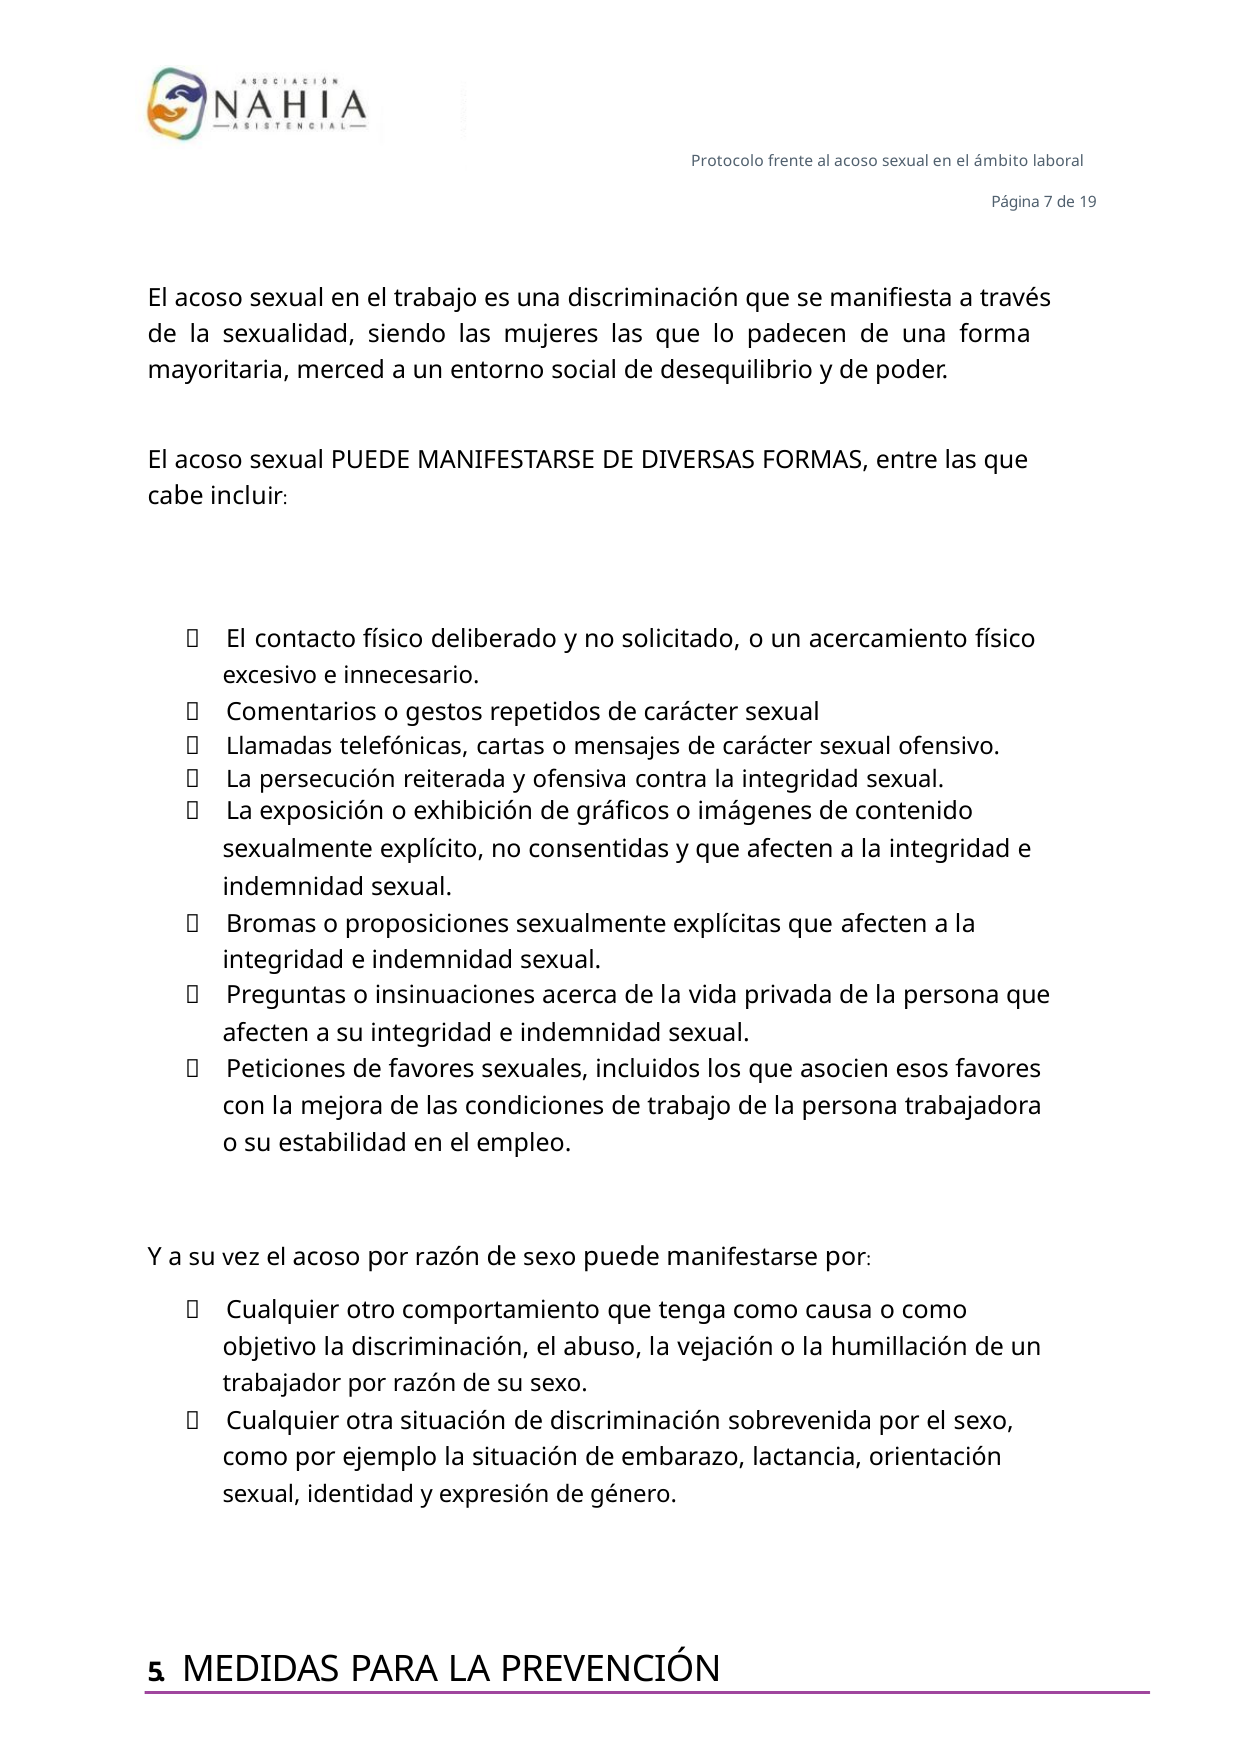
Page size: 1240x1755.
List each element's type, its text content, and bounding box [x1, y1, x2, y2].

text_box Protocolo frente al acoso sexual en el ámbito laboral Página 7 de 19 [691, 150, 1119, 212]
text_box El acoso sexual PUEDE MANIFESTARSE DE DIVERSAS FORMAS, entre las que cabe incluir: [147, 443, 1119, 510]
text_box  Bromas o proposiciones sexualmente explícitas que afecten a la integridad e indemnidad sexual.  Preguntas o insinuaciones acerca de la vida privada de la persona que afecten a su integridad e indemnidad sexual.  Peticiones de favores sexuales, incluidos los que asocien esos favores con la mejora de las condiciones de trabajo de la persona trabajadora o su estabilidad en el empleo. [185, 906, 1104, 1157]
text_box Y a su vez el acoso por razón de sexo puede manifestarse por: [147, 1239, 924, 1271]
text_box  El contacto físico deliberado y no solicitado, o un acercamiento físico excesivo e innecesario. [185, 622, 1100, 689]
text_box [135, 65, 467, 171]
text_box El acoso sexual en el trabajo es una discriminación que se manifiesta a través de la sexualidad, siendo las mujeres las que lo padecen de una forma mayoritaria, merced a un entorno social de desequilibrio y de poder. [147, 281, 1119, 384]
text_box  Comentarios o gestos repetidos de carácter sexual  Llamadas telefónicas, cartas o mensajes de carácter sexual ofensivo.  La persecución reiterada y ofensiva contra la integridad sexual.  La exposición o exhibición de gráficos o imágenes de contenido sexualmente explícito, no consentidas y que afecten a la integridad e indemnidad sexual. [185, 694, 1095, 901]
text_box 5. MEDIDAS PARA LA PREVENCIÓN [147, 1646, 764, 1690]
text_box  Cualquier otro comportamiento que tenga como causa o como objetivo la discriminación, el abuso, la vejación o la humillación de un trabajador por razón de su sexo. [185, 1293, 1084, 1397]
text_box  Cualquier otra situación de discriminación sobrevenida por el sexo, como por ejemplo la situación de embarazo, lactancia, orientación sexual, identidad y expresión de género. [185, 1403, 1074, 1508]
